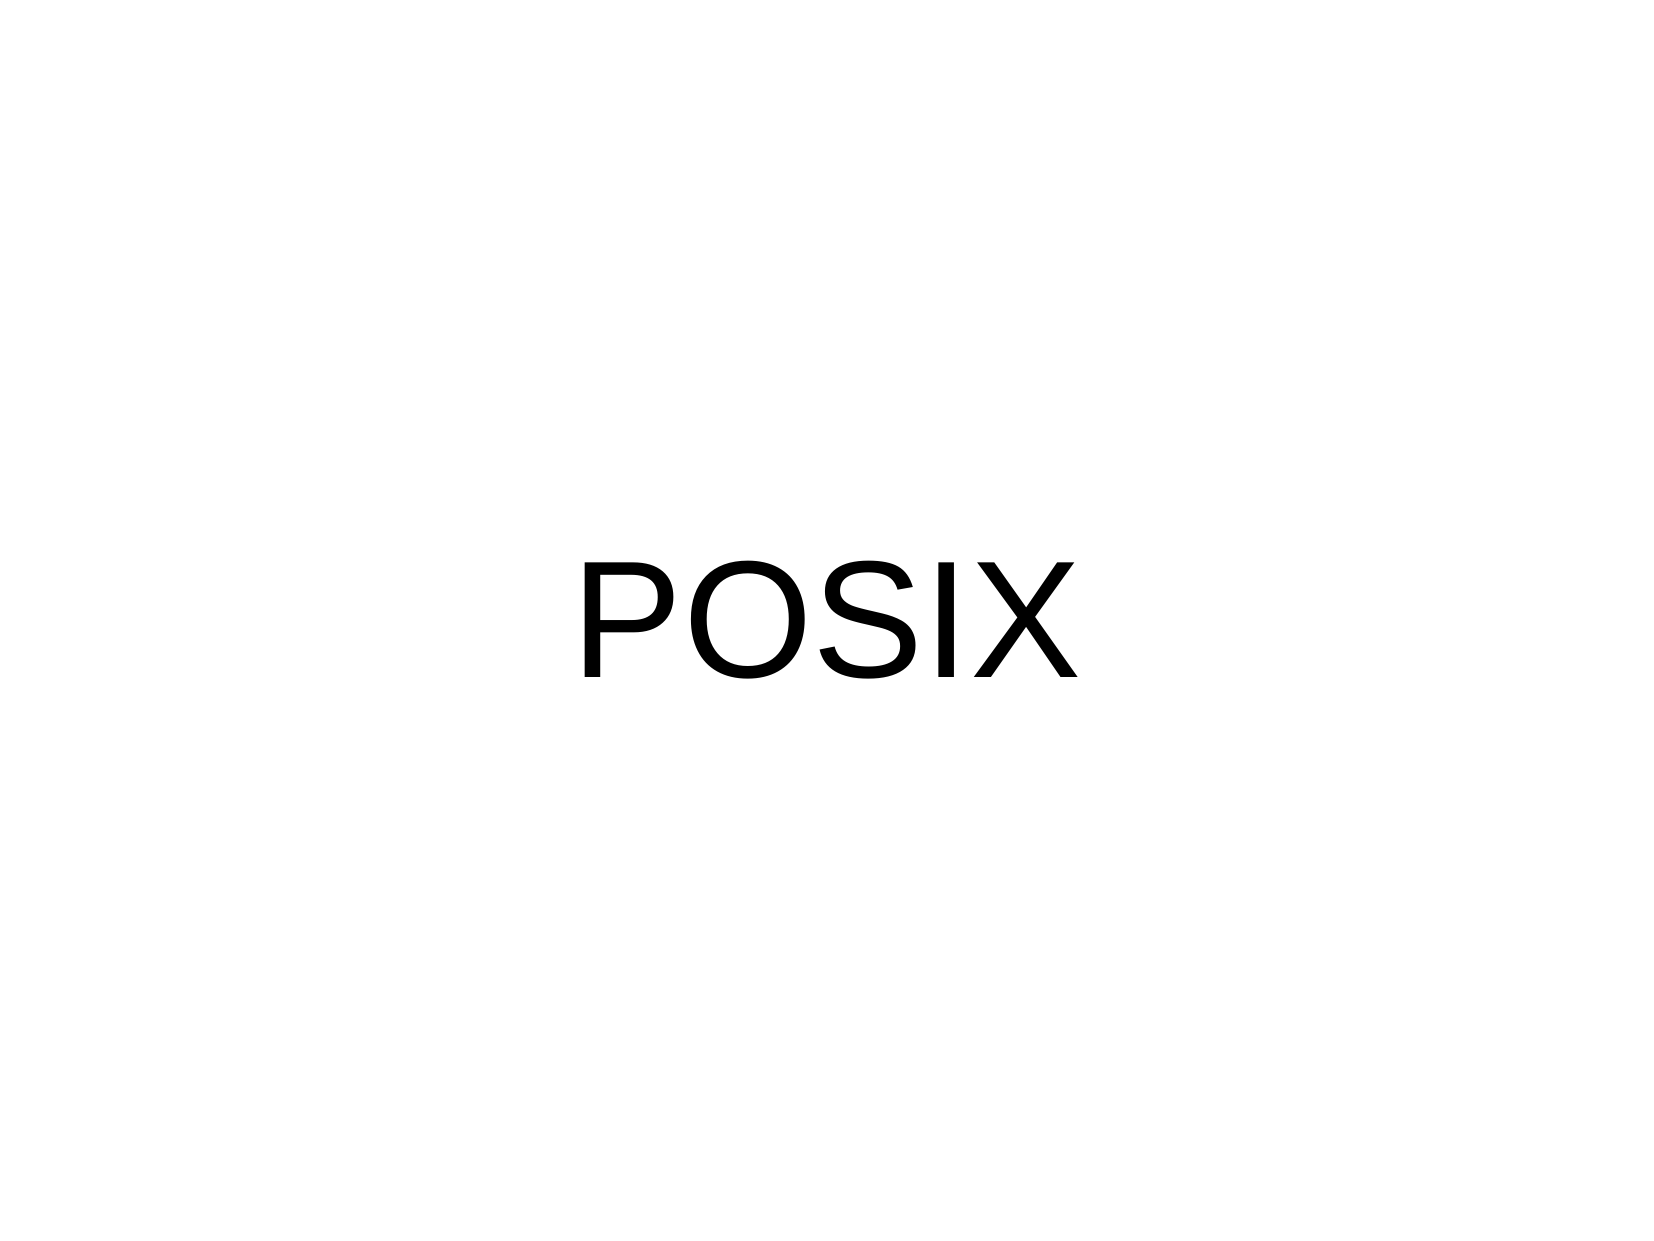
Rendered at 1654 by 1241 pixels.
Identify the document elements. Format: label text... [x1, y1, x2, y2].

title POSIX [0, 516, 1654, 724]
